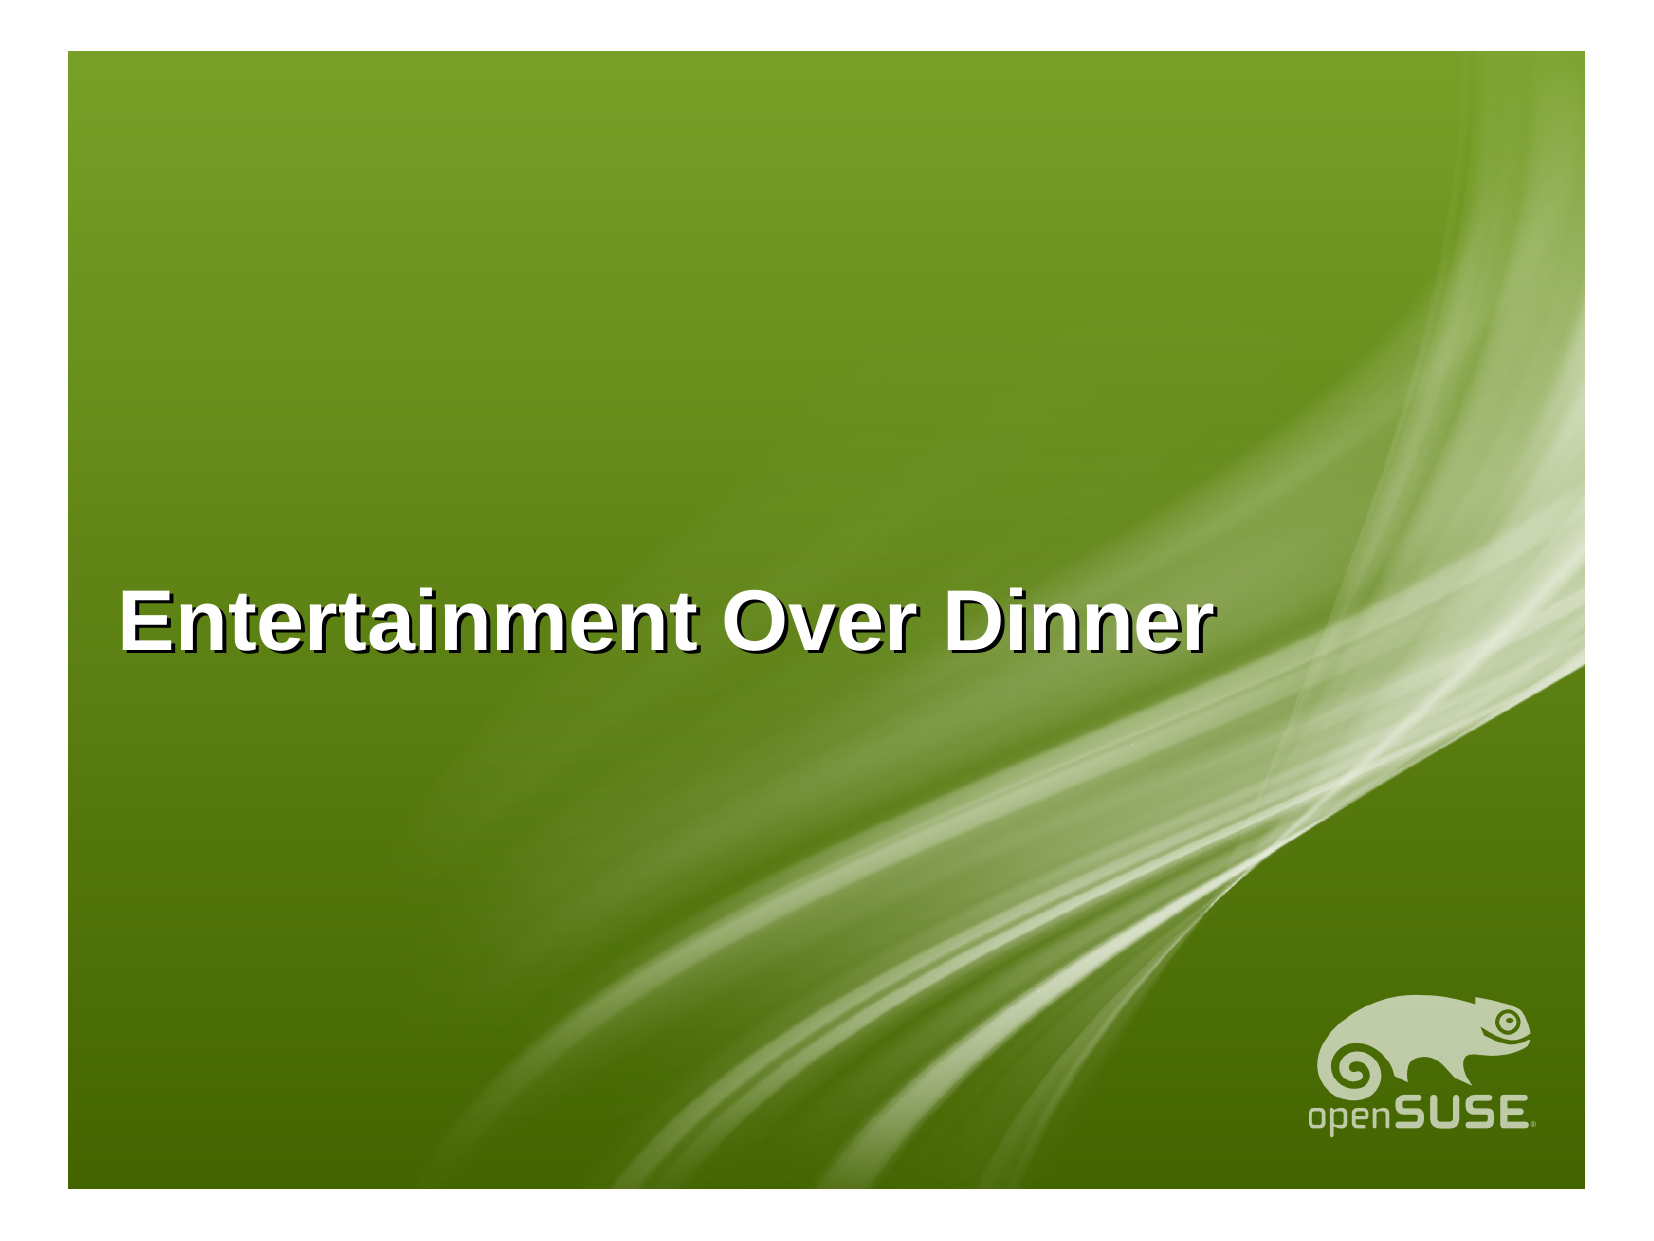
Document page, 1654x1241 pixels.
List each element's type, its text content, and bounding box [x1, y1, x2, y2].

title Entertainment Over Dinner [117, 457, 1606, 783]
picture [68, 51, 1585, 1189]
